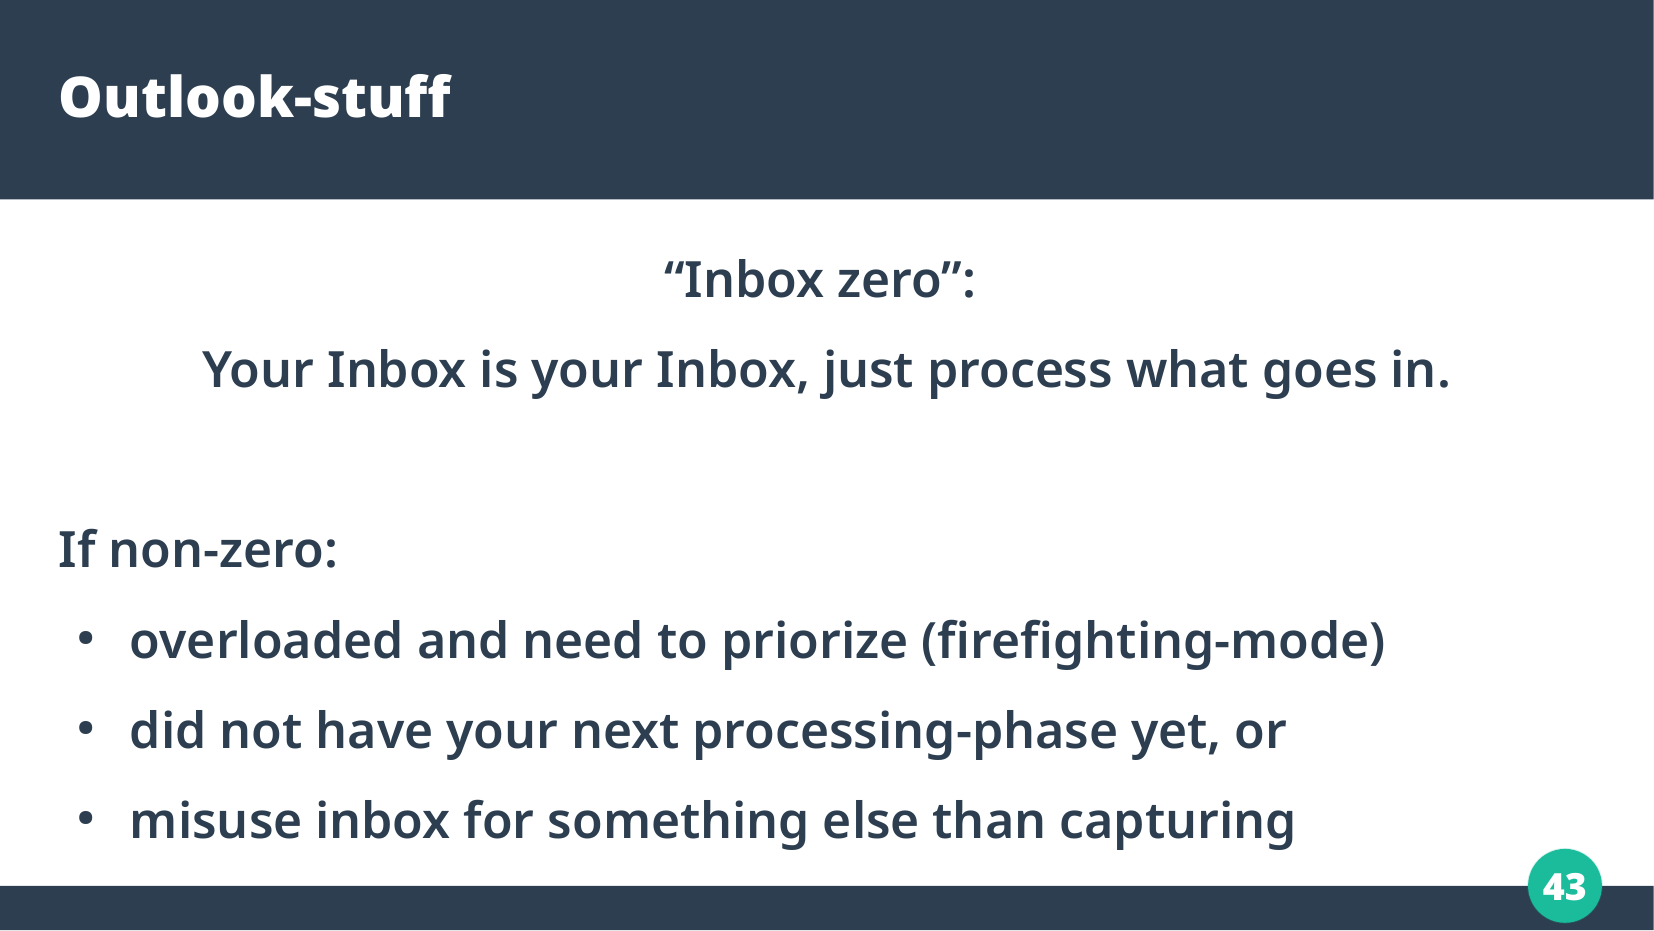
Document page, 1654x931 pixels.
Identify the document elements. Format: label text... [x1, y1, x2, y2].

list “Inbox zero”: Your Inbox is your Inbox, just process what goes in. If non-zero: overloaded and need to priorize (firefighting-mode) did not have your next processing-phase yet, or misuse inbox for something else than capturing [59, 243, 1595, 864]
title Outlook-stuff [59, 37, 1595, 155]
